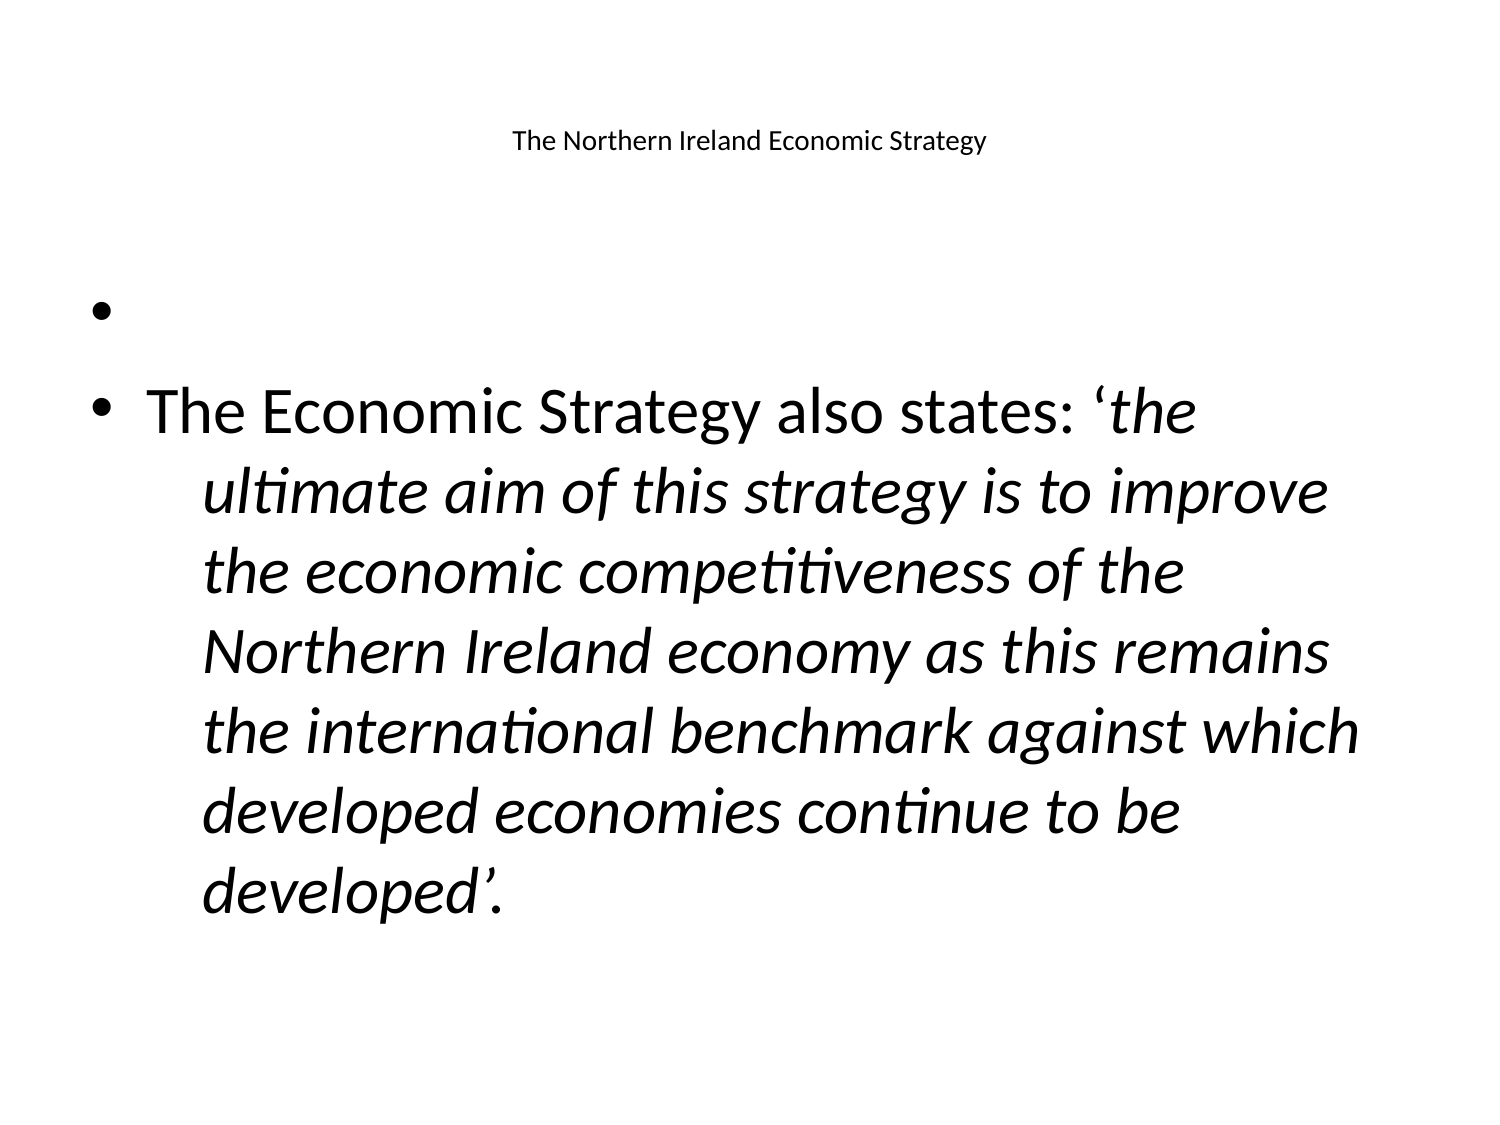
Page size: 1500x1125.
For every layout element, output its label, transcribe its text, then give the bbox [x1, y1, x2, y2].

list The Economic Strategy also states: ‘the ultimate aim of this strategy is to improve the economic competitiveness of the Northern Ireland economy as this remains the international benchmark against which developed economies continue to be developed’. [75, 262, 1426, 1005]
title The Northern Ireland Economic Strategy [75, 45, 1426, 233]
